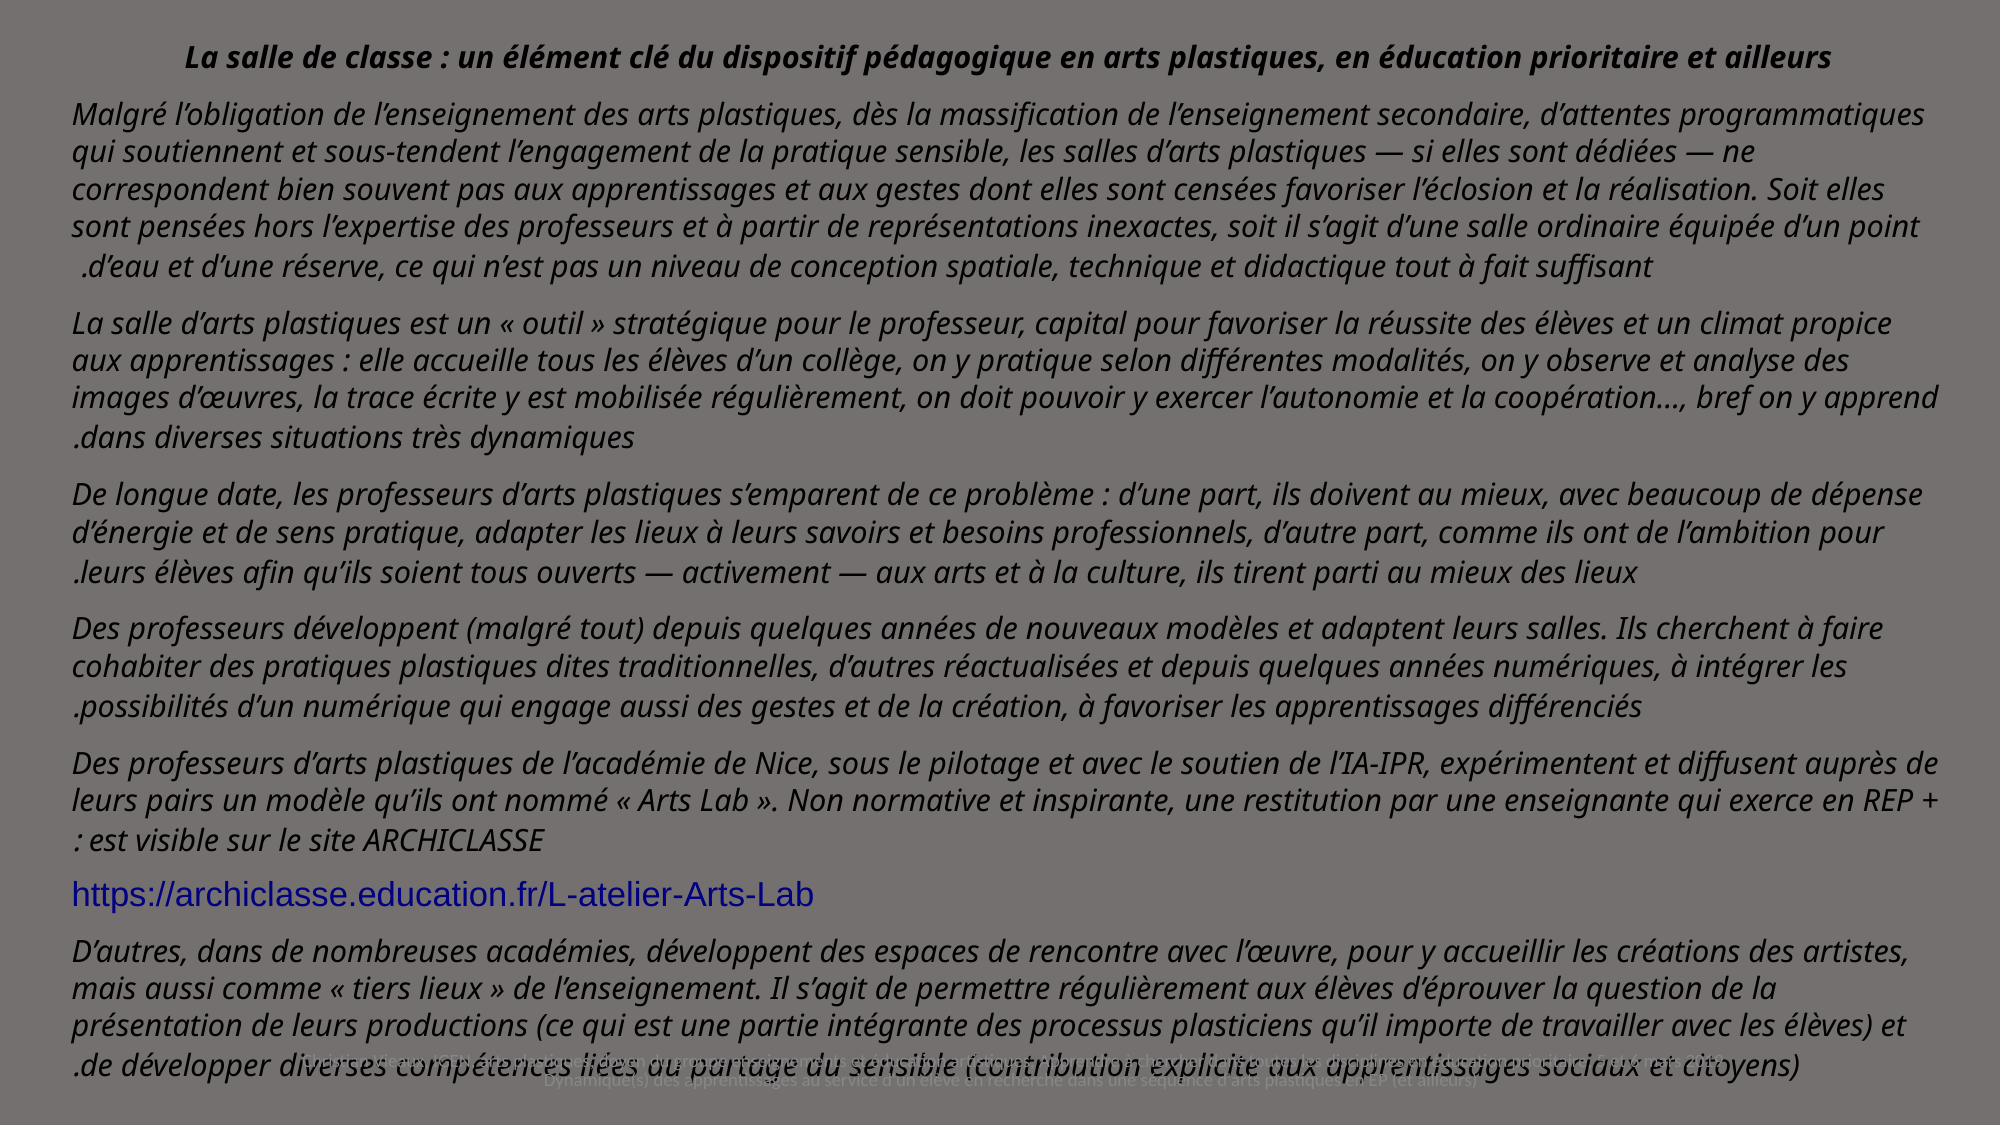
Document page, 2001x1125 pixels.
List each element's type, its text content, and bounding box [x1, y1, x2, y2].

text_box La salle de classe : un élément clé du dispositif pédagogique en arts plastiques, en éducation prioritaire et ailleurs Malgré l’obligation de l’enseignement des arts plastiques, dès la massification de l’enseignement secondaire, d’attentes programmatiques qui soutiennent et sous-tendent l’engagement de la pratique sensible, les salles d’arts plastiques — si elles sont dédiées — ne correspondent bien souvent pas aux apprentissages et aux gestes dont elles sont censées favoriser l’éclosion et la réalisation. Soit elles sont pensées hors l’expertise des professeurs et à partir de représentations inexactes, soit il s’agit d’une salle ordinaire équipée d’un point d’eau et d’une réserve, ce qui n’est pas un niveau de conception spatiale, technique et didactique tout à fait suffisant. La salle d’arts plastiques est un « outil » stratégique pour le professeur, capital pour favoriser la réussite des élèves et un climat propice aux apprentissages : elle accueille tous les élèves d’un collège, on y pratique selon différentes modalités, on y observe et analyse des images d’œuvres, la trace écrite y est mobilisée régulièrement, on doit pouvoir y exercer l’autonomie et la coopération…, bref on y apprend dans diverses situations très dynamiques. De longue date, les professeurs d’arts plastiques s’emparent de ce problème : d’une part, ils doivent au mieux, avec beaucoup de dépense d’énergie et de sens pratique, adapter les lieux à leurs savoirs et besoins professionnels, d’autre part, comme ils ont de l’ambition pour leurs élèves afin qu’ils soient tous ouverts — activement — aux arts et à la culture, ils tirent parti au mieux des lieux. Des professeurs développent (malgré tout) depuis quelques années de nouveaux modèles et adaptent leurs salles. Ils cherchent à faire cohabiter des pratiques plastiques dites traditionnelles, d’autres réactualisées et depuis quelques années numériques, à intégrer les possibilités d’un numérique qui engage aussi des gestes et de la création, à favoriser les apprentissages différenciés. Des professeurs d’arts plastiques de l’académie de Nice, sous le pilotage et avec le soutien de l’IA-IPR, expérimentent et diffusent auprès de leurs pairs un modèle qu’ils ont nommé « Arts Lab ». Non normative et inspirante, une restitution par une enseignante qui exerce en REP + est visible sur le site ARCHICLASSE : https://archiclasse.education.fr/L-atelier-Arts-Lab D’autres, dans de nombreuses académies, développent des espaces de rencontre avec l’œuvre, pour y accueillir les créations des artistes, mais aussi comme « tiers lieux » de l’enseignement. Il s’agit de permettre régulièrement aux élèves d’éprouver la question de la présentation de leurs productions (ce qui est une partie intégrante des processus plasticiens qu’il importe de travailler avec les élèves) et de développer diverses compétences liées au partage du sensible (contribution explicite aux apprentissages sociaux et citoyens). [56, 31, 1960, 1103]
text_box Christian Vieaux, IGEN, arts plastiques, doyen du groupe enseignements et éducation artistiques, Apprendre à chercher dans toutes les disciplines en éducation prioritaire, 5 et 6 mars 2019 Dynamique(s) des apprentissages au service d'un élève en recherche dans une séquence d'arts plastiques en EP (et ailleurs) [77, 1046, 1943, 1103]
